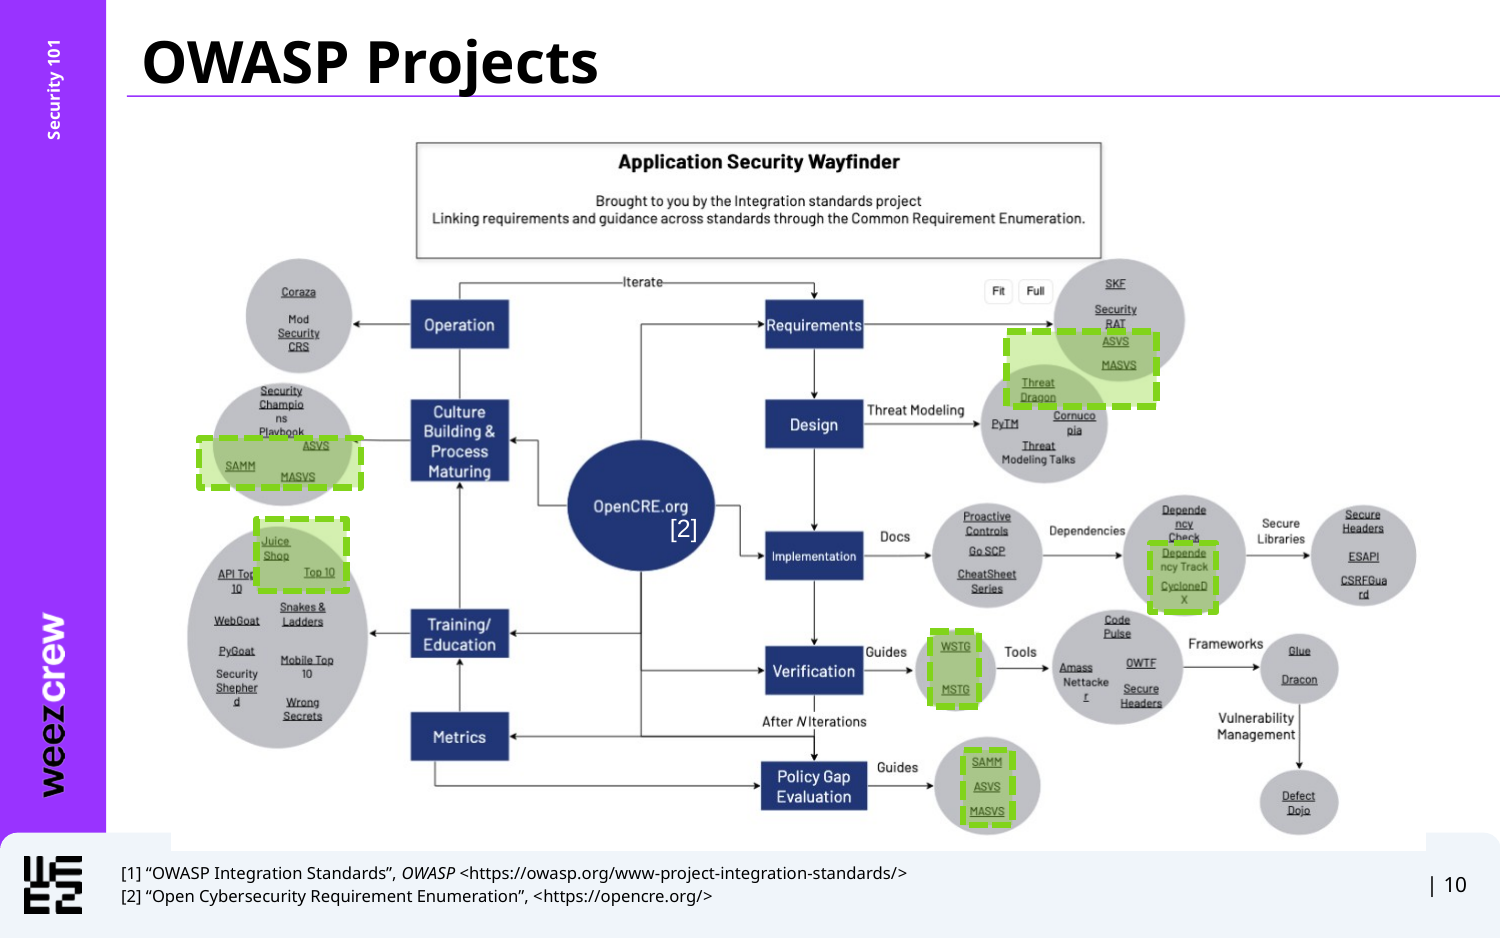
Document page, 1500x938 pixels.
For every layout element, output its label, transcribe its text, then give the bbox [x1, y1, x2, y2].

text_box [199, 438, 362, 488]
text_box [256, 519, 347, 592]
text_box [1006, 331, 1157, 407]
slide_number | <number> [1394, 850, 1482, 922]
picture [43, 612, 65, 798]
title Security 101 [0, 24, 107, 497]
subtitle [1] “OWASP Integration Standards”, OWASP <https://owasp.org/www-project-integration-standards/> [2] “Open Cybersecurity Requirement Enumeration”, <https://opencre.org/> [106, 832, 1394, 938]
picture [24, 856, 82, 914]
title OWASP Projects [126, 24, 1480, 97]
text_box [929, 631, 980, 707]
picture [171, 119, 1426, 851]
text_box [2] [655, 507, 731, 571]
text_box [1150, 543, 1217, 612]
text_box [963, 750, 1013, 826]
